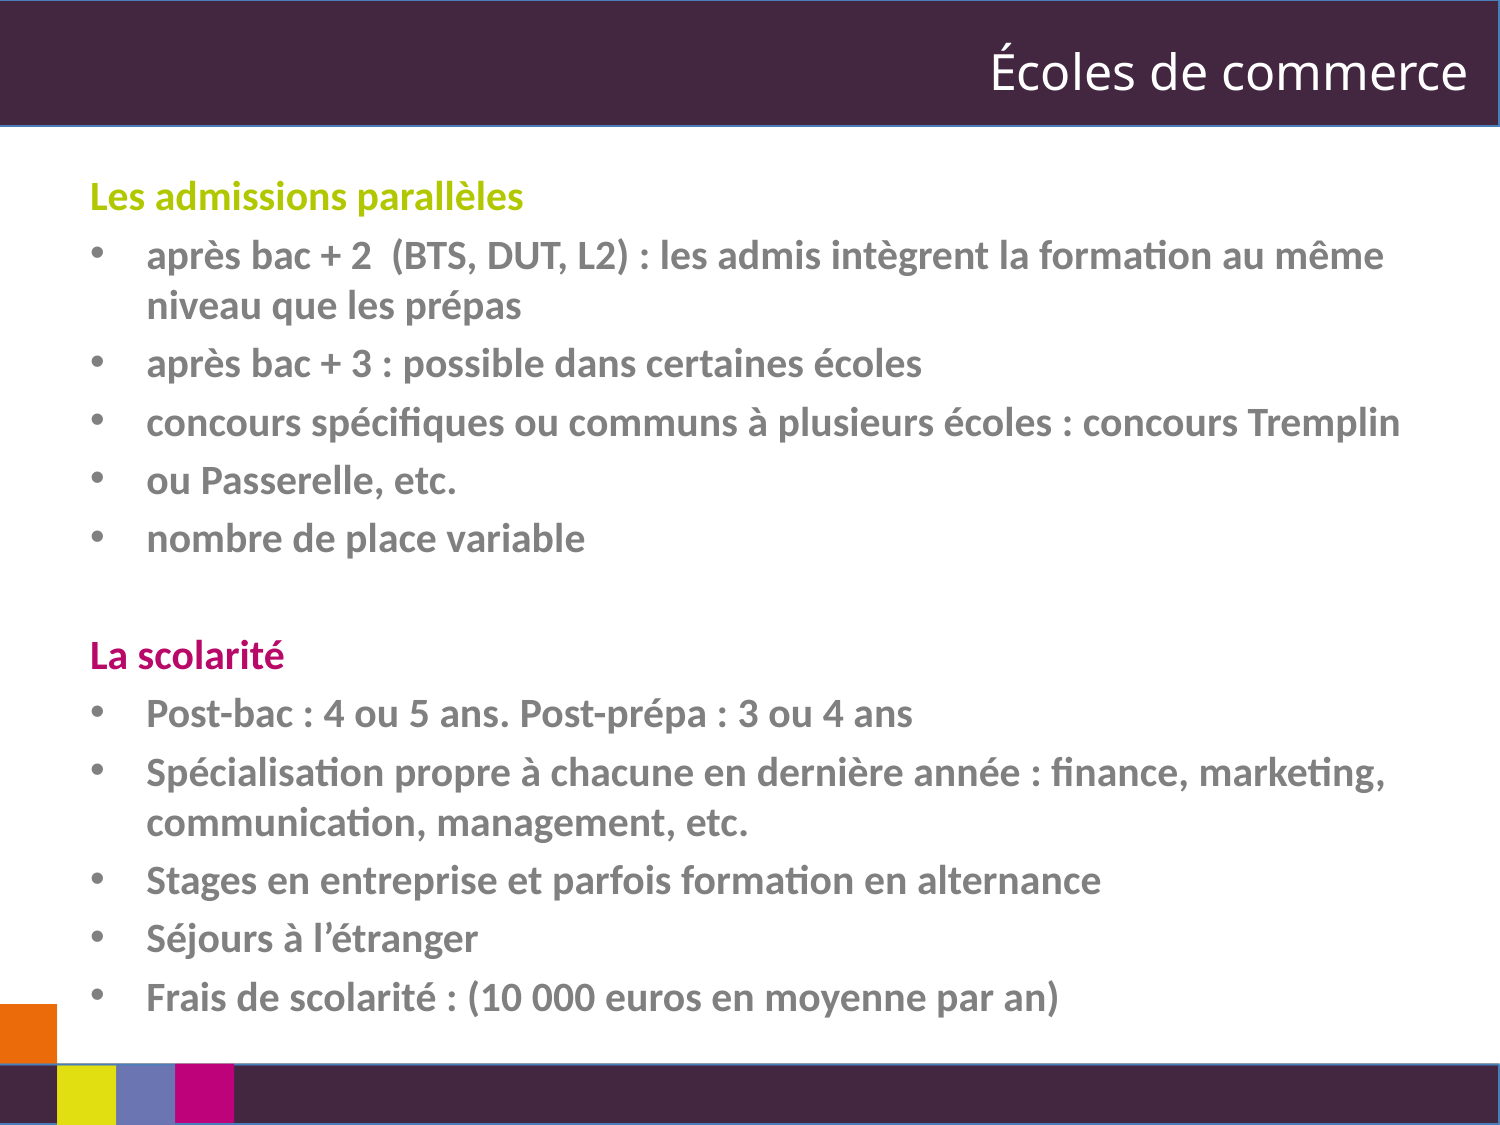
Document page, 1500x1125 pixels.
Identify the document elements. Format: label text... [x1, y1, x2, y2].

picture [0, 1004, 1500, 1125]
text_box Écoles de commerce [406, 30, 1485, 111]
picture [0, 0, 1500, 127]
list Les admissions parallèles après bac + 2 (BTS, DUT, L2) : les admis intègrent la formation au même niveau que les prépas après bac + 3 : possible dans certaines écoles concours spécifiques ou communs à plusieurs écoles : concours Tremplin ou Passerelle, etc. nombre de place variable La scolarité Post-bac : 4 ou 5 ans. Post-prépa : 3 ou 4 ans Spécialisation propre à chacune en dernière année : finance, marketing, communication, management, etc. Stages en entreprise et parfois formation en alternance Séjours à l’étranger Frais de scolarité : (10 000 euros en moyenne par an) [75, 161, 1425, 1005]
